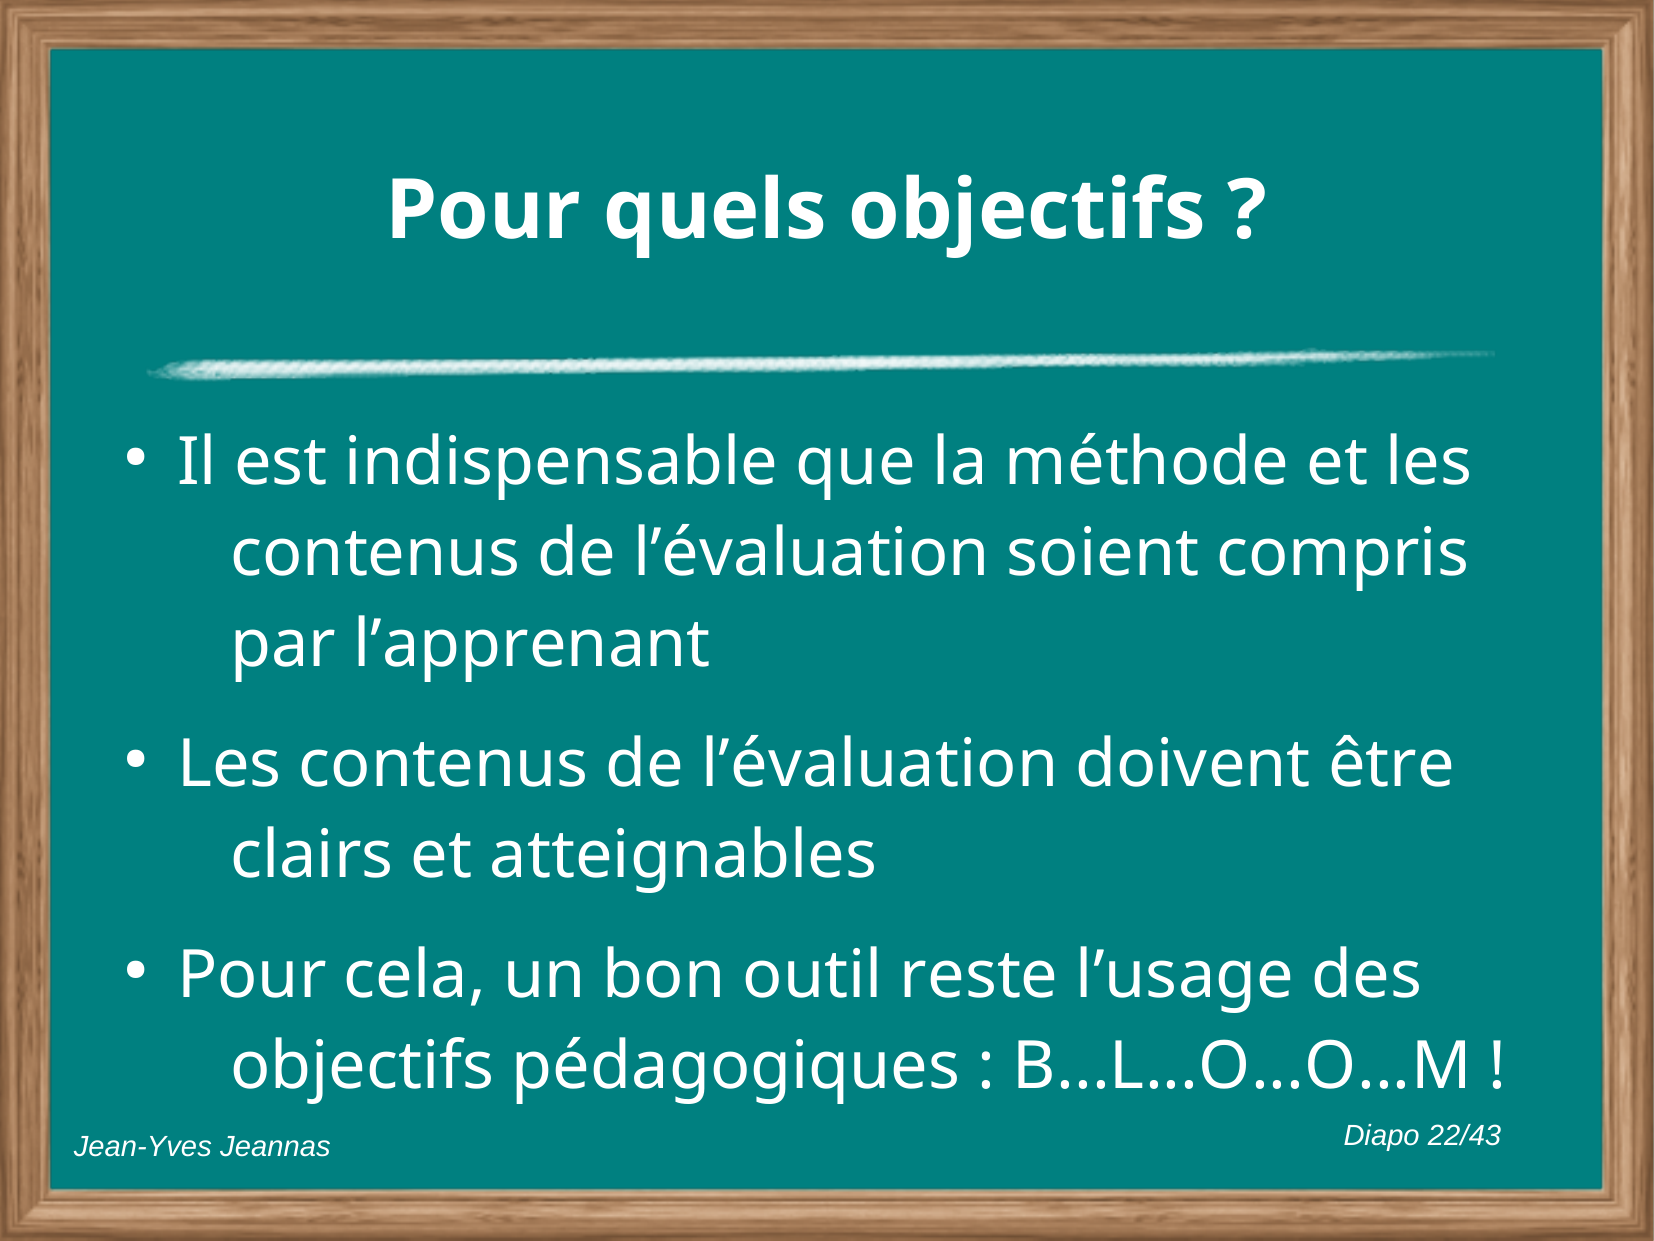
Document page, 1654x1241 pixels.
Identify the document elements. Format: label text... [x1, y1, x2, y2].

list Il est indispensable que la méthode et les contenus de l’évaluation soient compris par l’apprenant Les contenus de l’évaluation doivent être clairs et atteignables Pour cela, un bon outil reste l’usage des objectifs pédagogiques : B...L...O...O...M ! [88, 413, 1565, 1063]
picture [0, 0, 1654, 1241]
title Pour quels objectifs ? [88, 88, 1565, 325]
